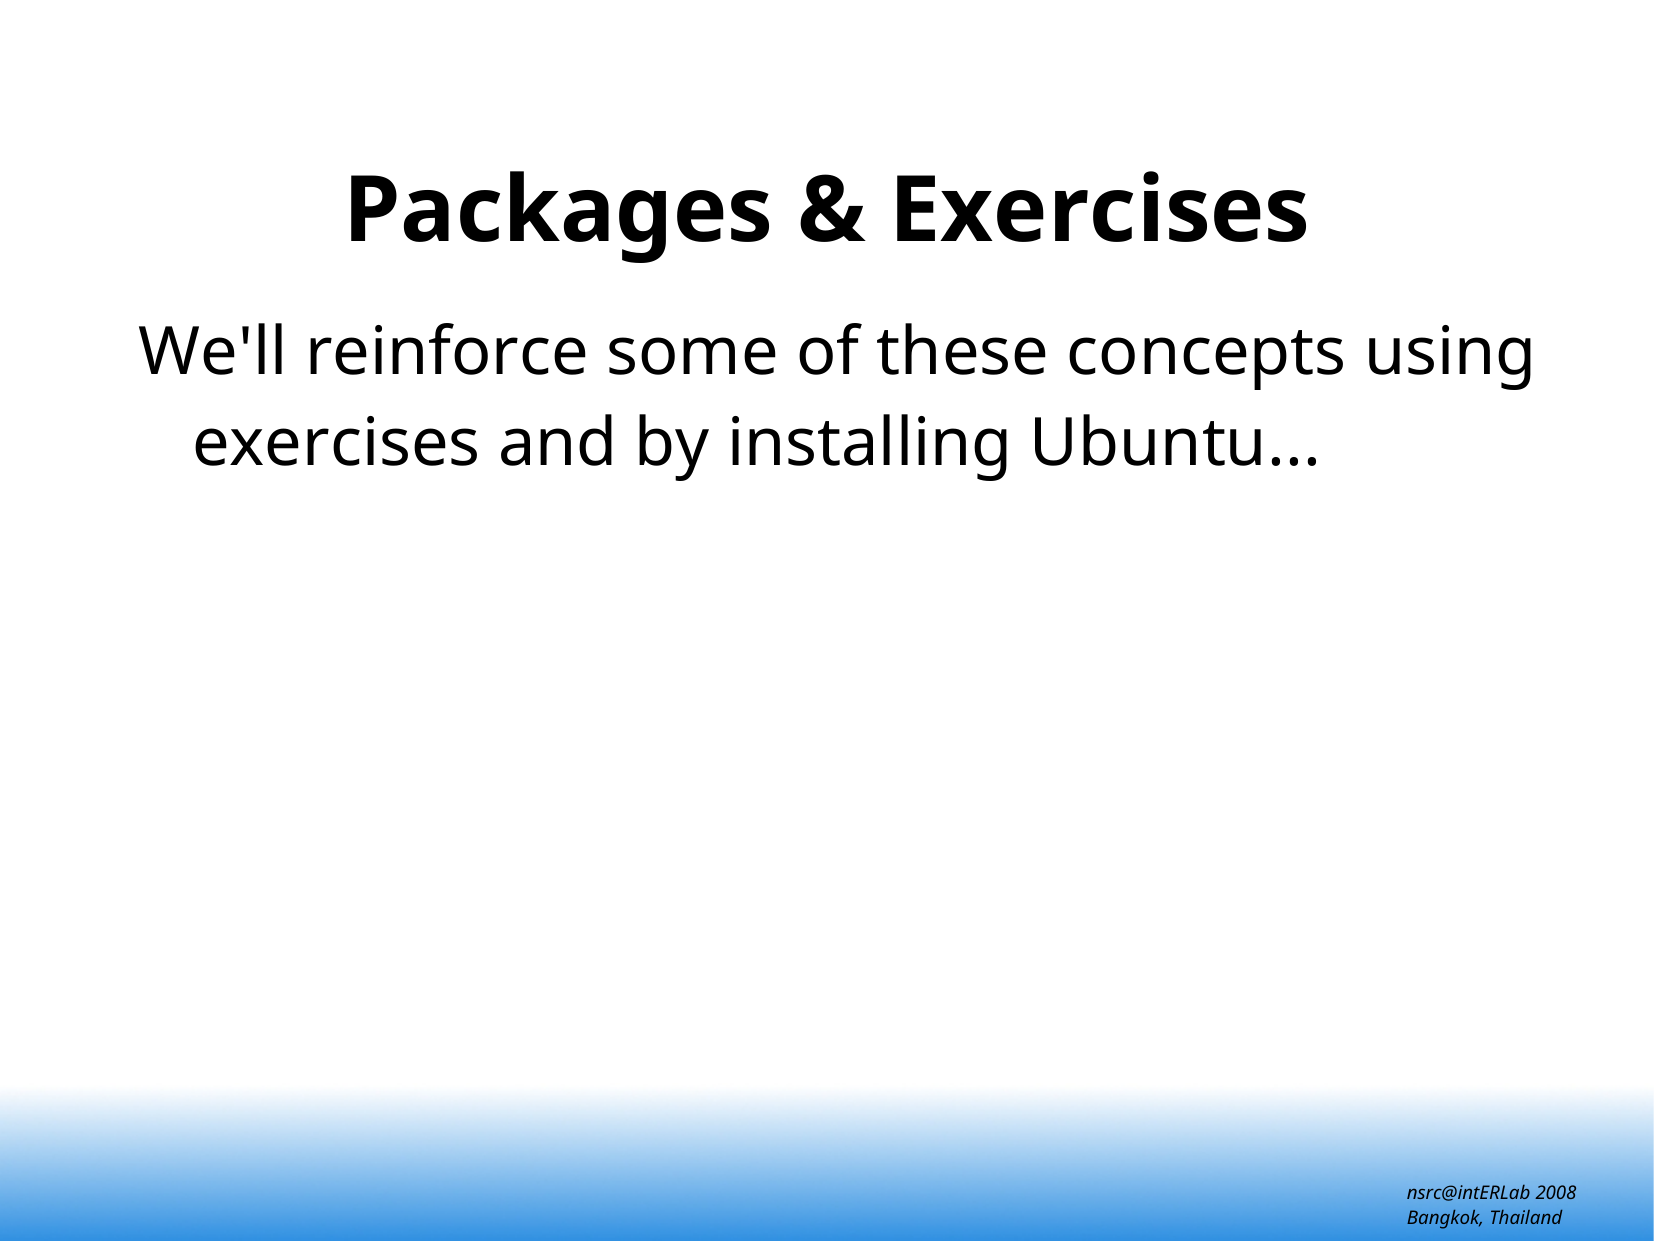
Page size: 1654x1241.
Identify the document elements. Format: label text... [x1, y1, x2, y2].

title Packages & Exercises [121, 102, 1534, 303]
list We'll reinforce some of these concepts using exercises and by installing Ubuntu... [121, 303, 1573, 1066]
picture [0, 1083, 1654, 1241]
